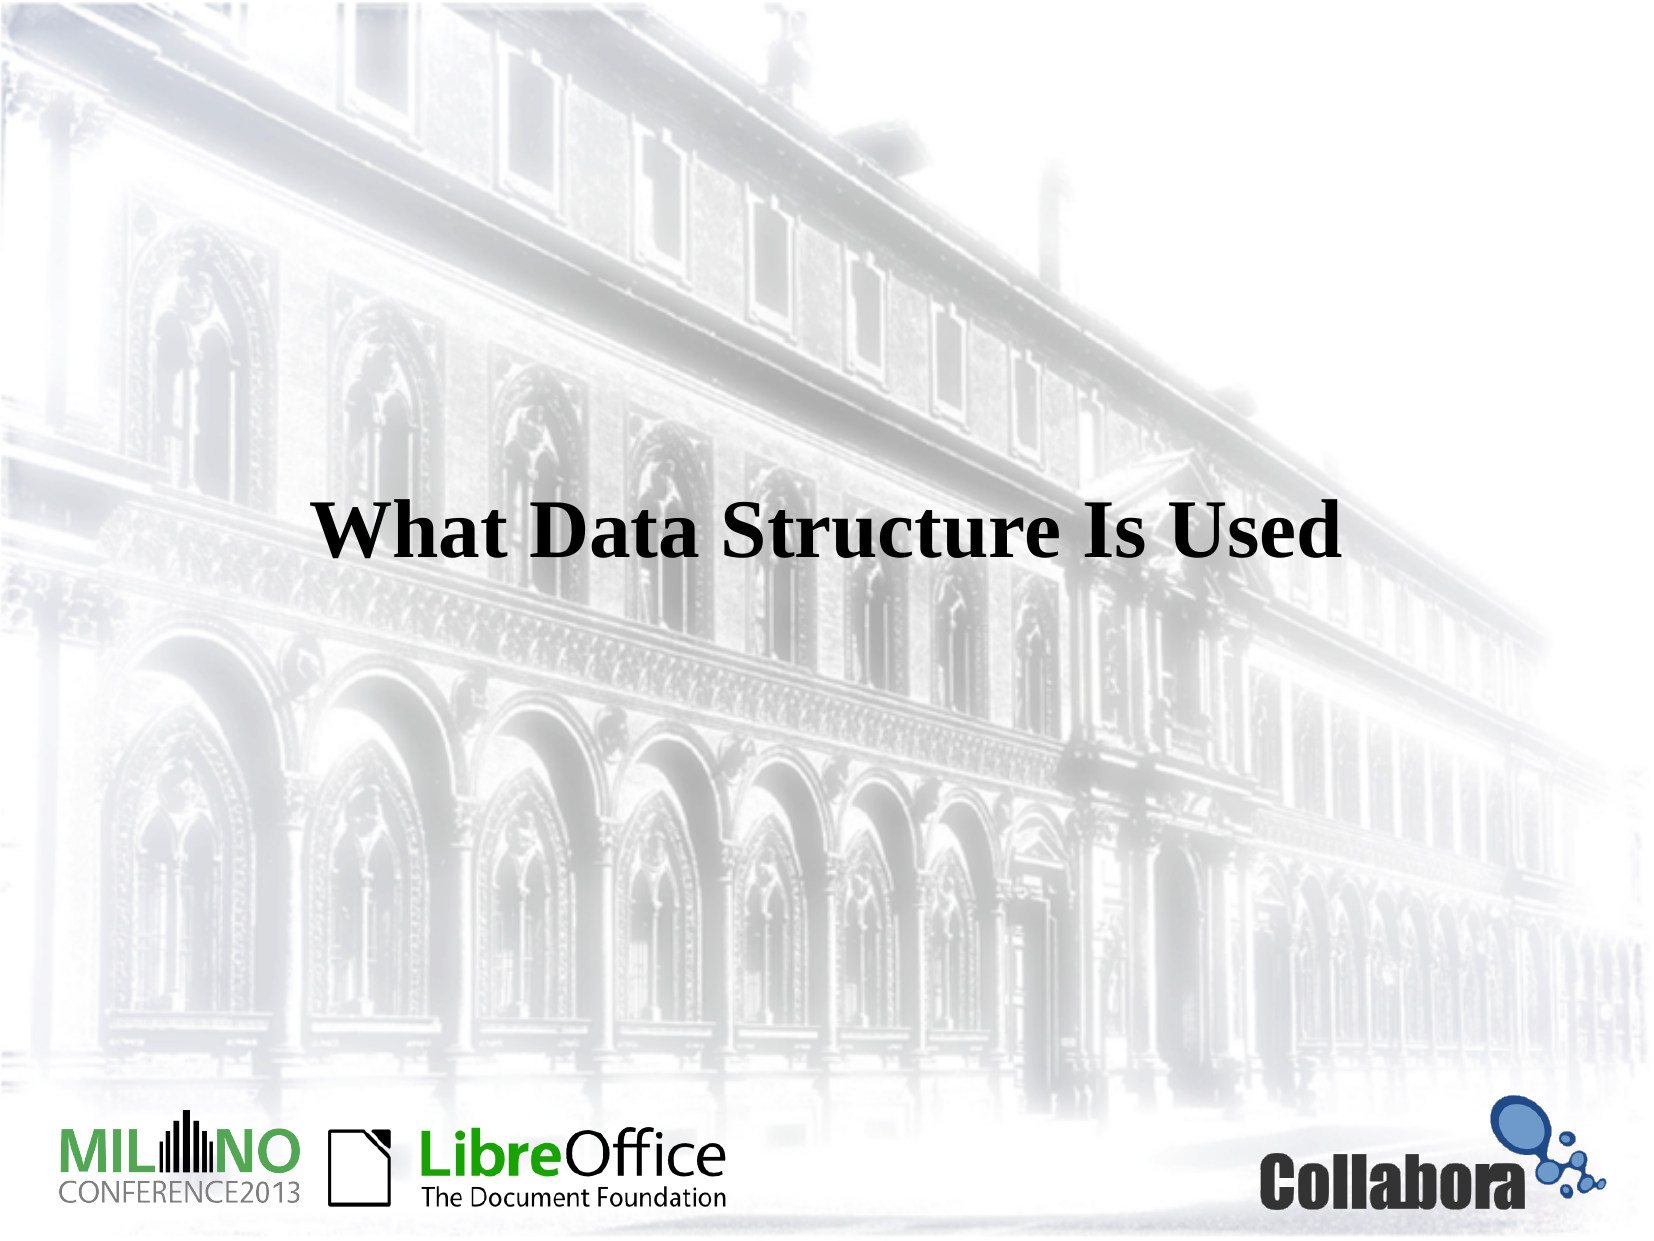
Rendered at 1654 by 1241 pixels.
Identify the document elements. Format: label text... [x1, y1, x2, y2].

subtitle What Data Structure Is Used [82, 49, 1571, 1010]
picture [0, 2, 1652, 1241]
